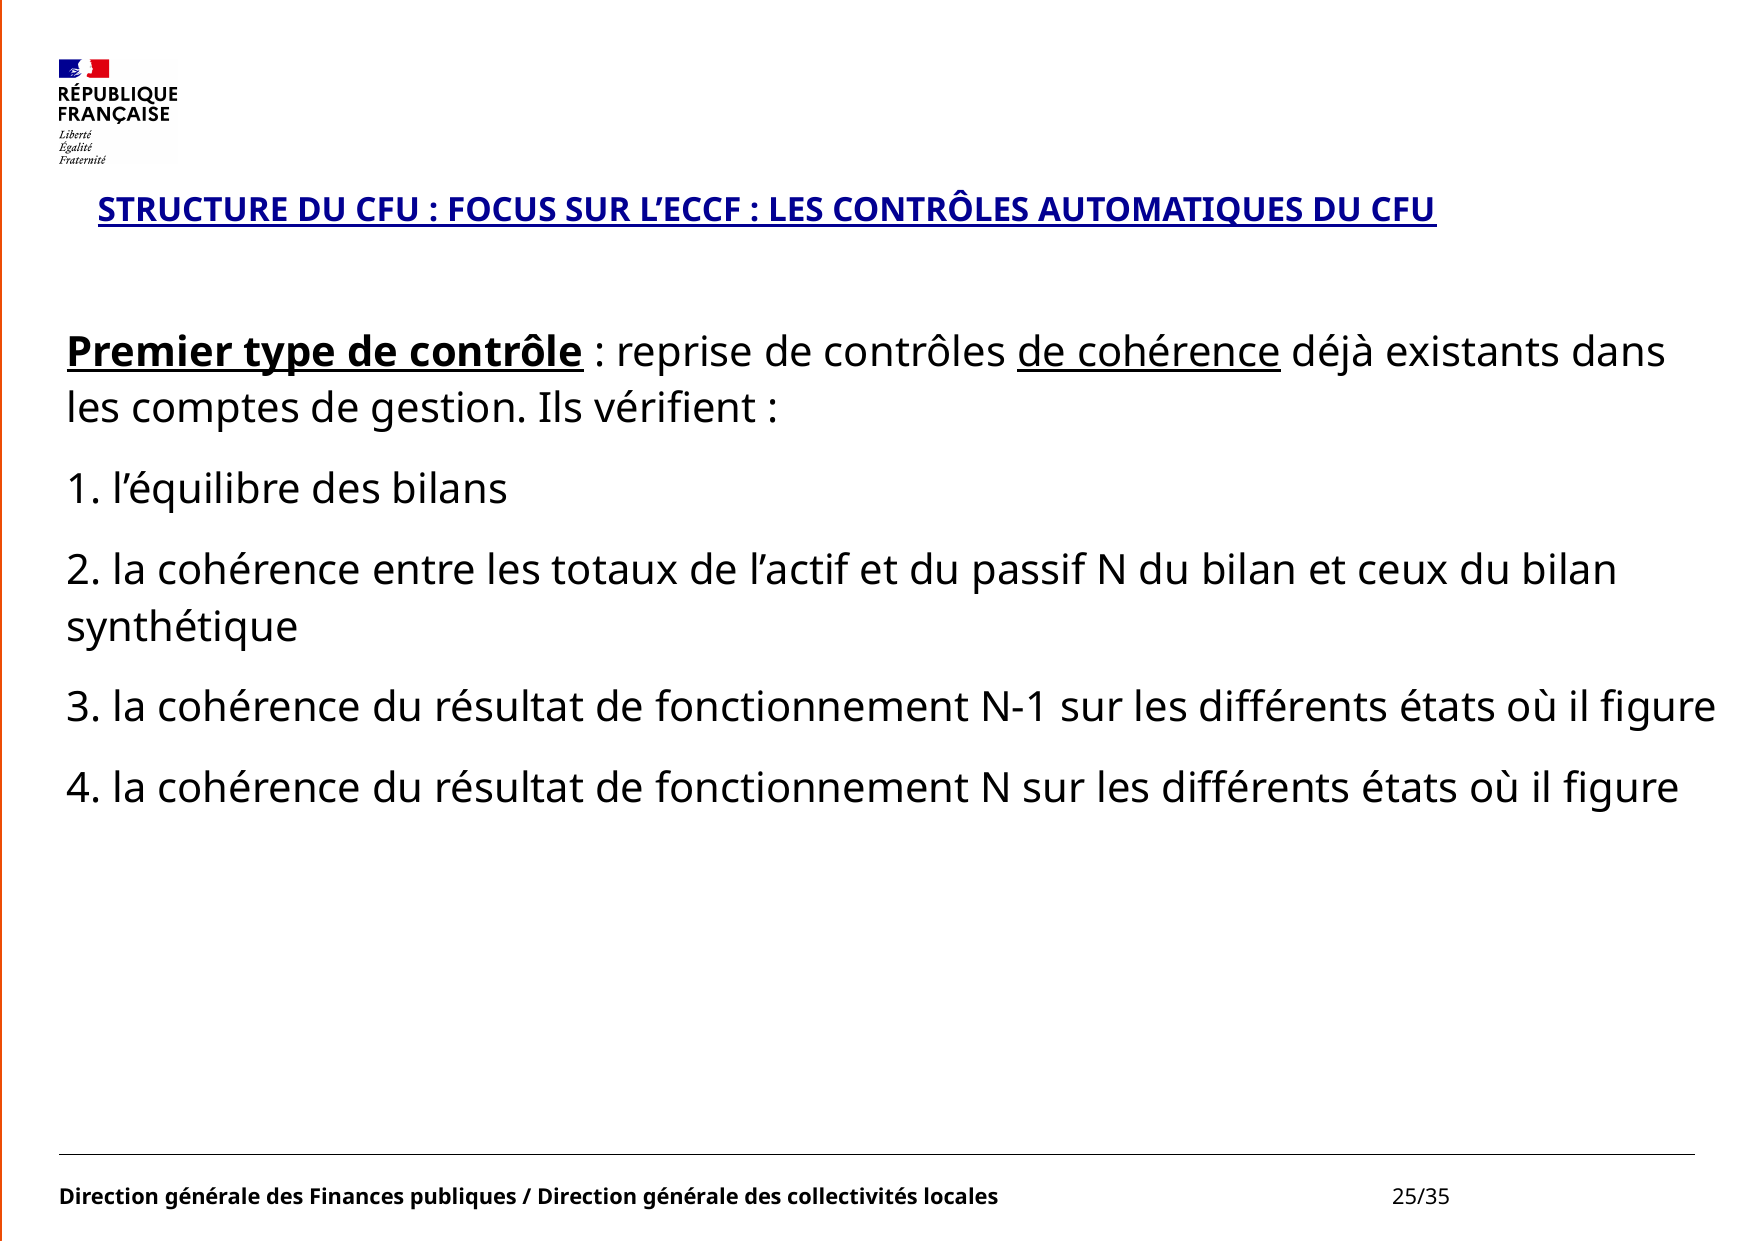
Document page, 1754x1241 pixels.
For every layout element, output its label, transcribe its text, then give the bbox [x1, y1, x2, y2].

text_box Premier type de contrôle : reprise de contrôles de cohérence déjà existants dans les comptes de gestion. Ils vérifient : 1. l’équilibre des bilans 2. la cohérence entre les totaux de l’actif et du passif N du bilan et ceux du bilan synthétique 3. la cohérence du résultat de fonctionnement N-1 sur les différents états où il figure 4. la cohérence du résultat de fonctionnement N sur les différents états où il figure [66, 321, 1724, 1026]
picture [59, 59, 178, 164]
text_box STRUCTURE DU CFU : FOCUS SUR L’ECCF : LES CONTRÔLES AUTOMATIQUES DU CFU [82, 165, 1695, 286]
